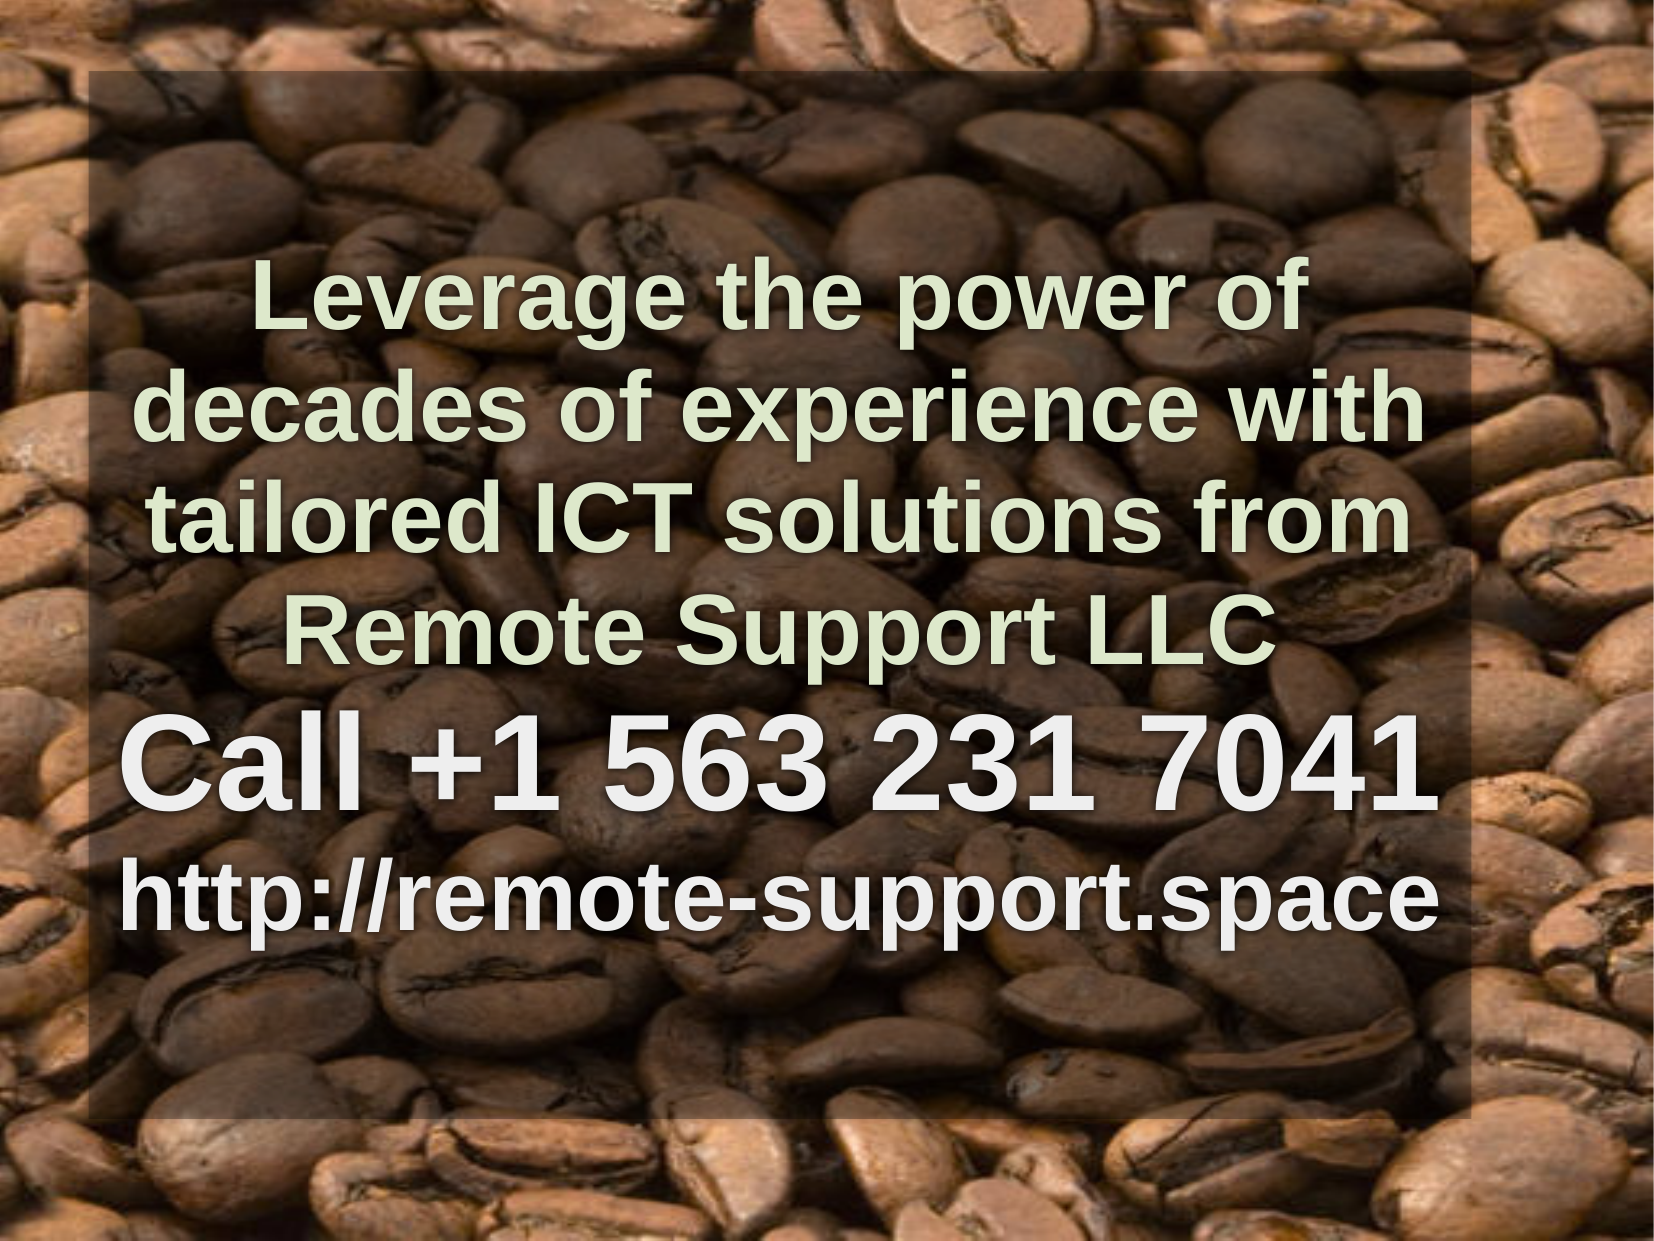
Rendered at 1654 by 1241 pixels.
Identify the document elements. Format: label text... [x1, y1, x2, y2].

picture [0, 0, 1654, 1241]
text_box Leverage the power of decades of experience with tailored ICT solutions from Remote Support LLC Call +1 563 231 7041 http://remote-support.space [88, 71, 1472, 1119]
